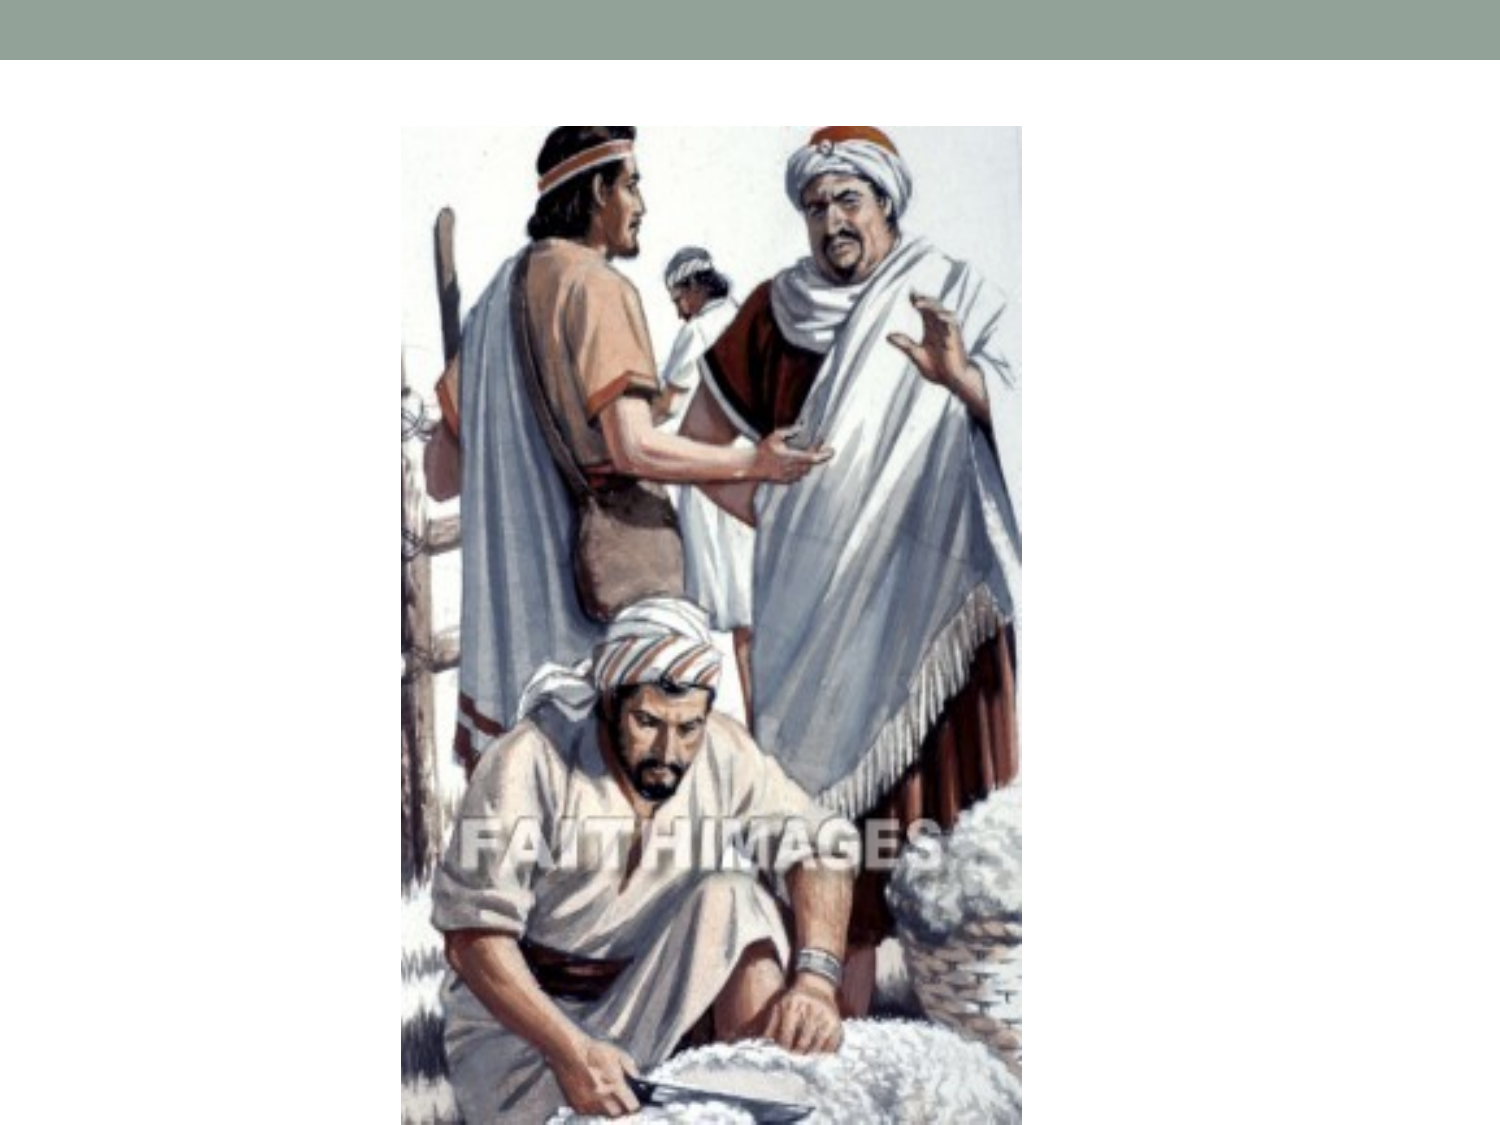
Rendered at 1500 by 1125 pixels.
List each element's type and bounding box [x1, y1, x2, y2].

picture [401, 126, 1022, 1125]
